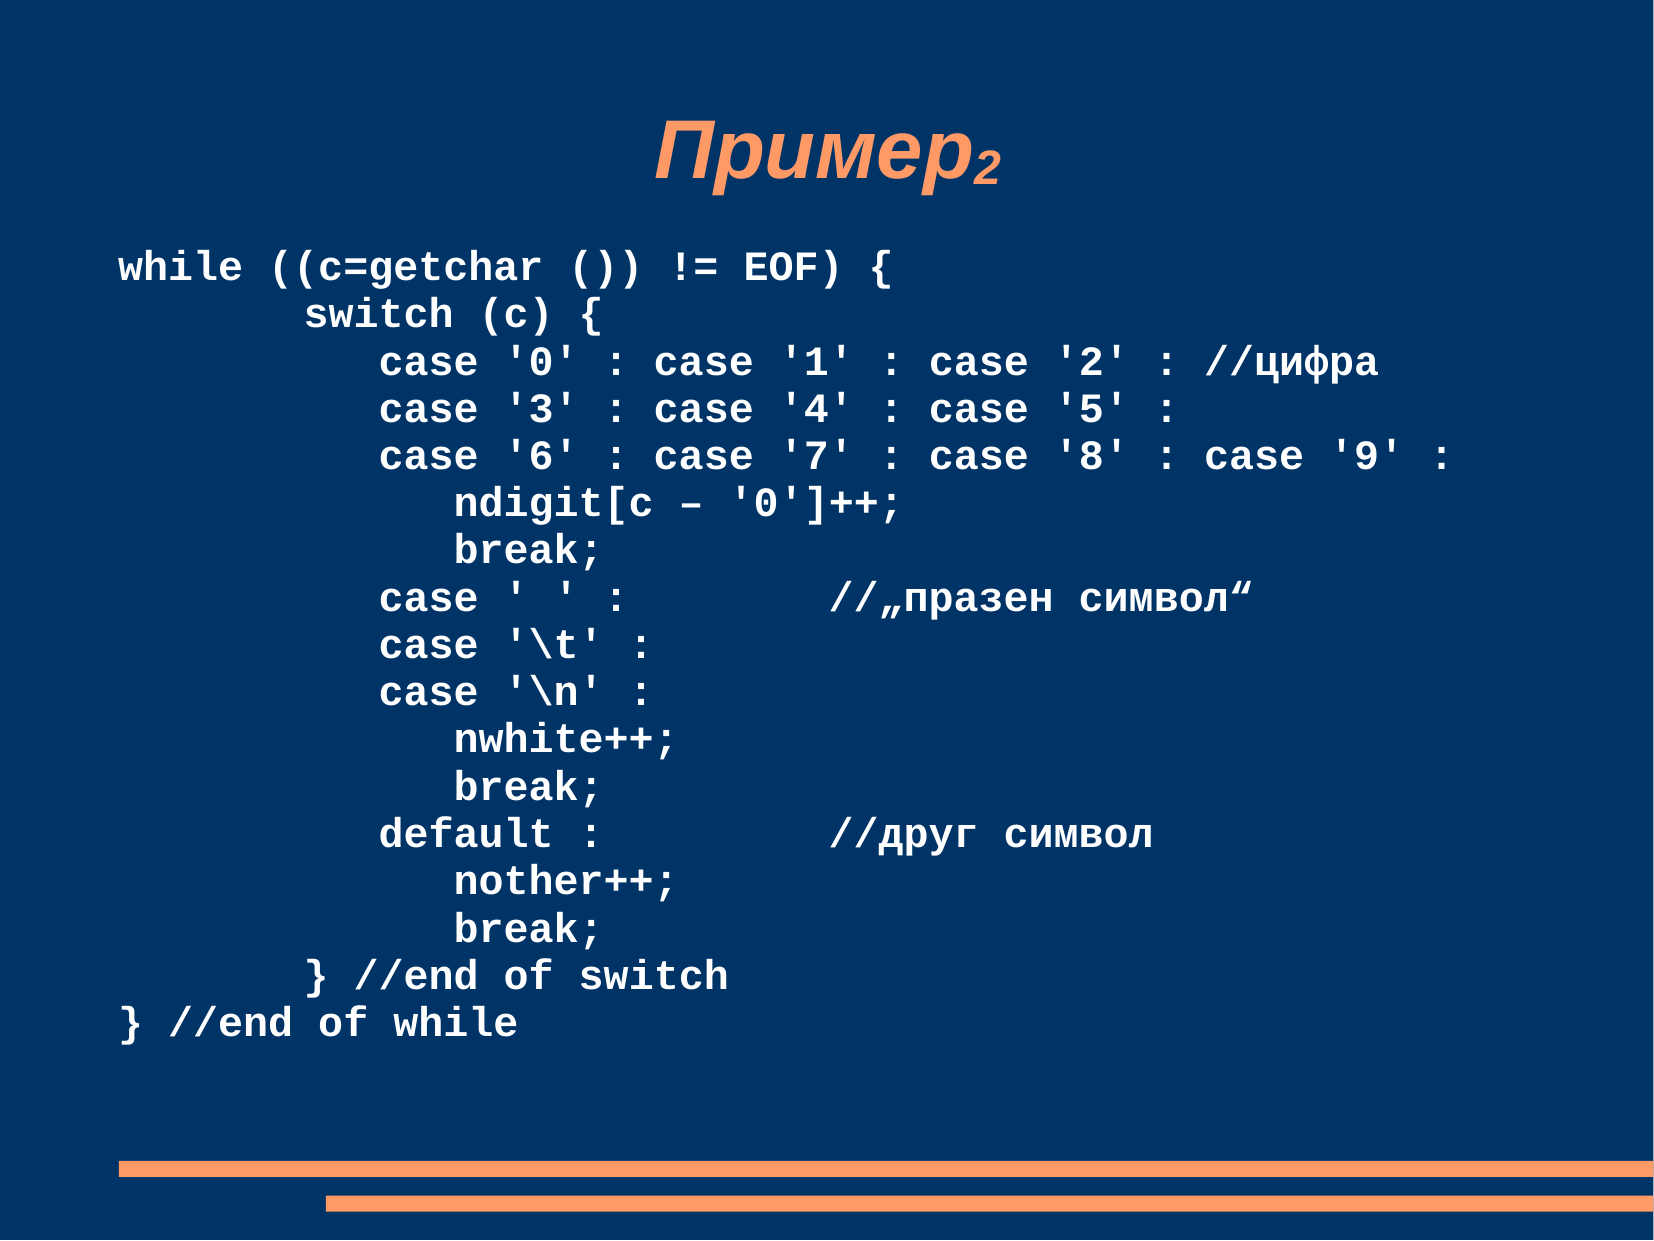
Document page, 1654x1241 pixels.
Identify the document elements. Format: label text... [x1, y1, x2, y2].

title Пример2 [121, 53, 1534, 240]
text_box while ((c=getchar ()) != EOF) { switch (c) { case '0' : case '1' : case '2' : //цифра case '3' : case '4' : case '5' : case '6' : case '7' : case '8' : case '9' : ndigit[c – '0']++; break; case ' ' : //„празен символ“ case '\t' : case '\n' : nwhite++; break; default : //друг символ nother++; break; } //end of switch } //end of while [118, 240, 1654, 1149]
